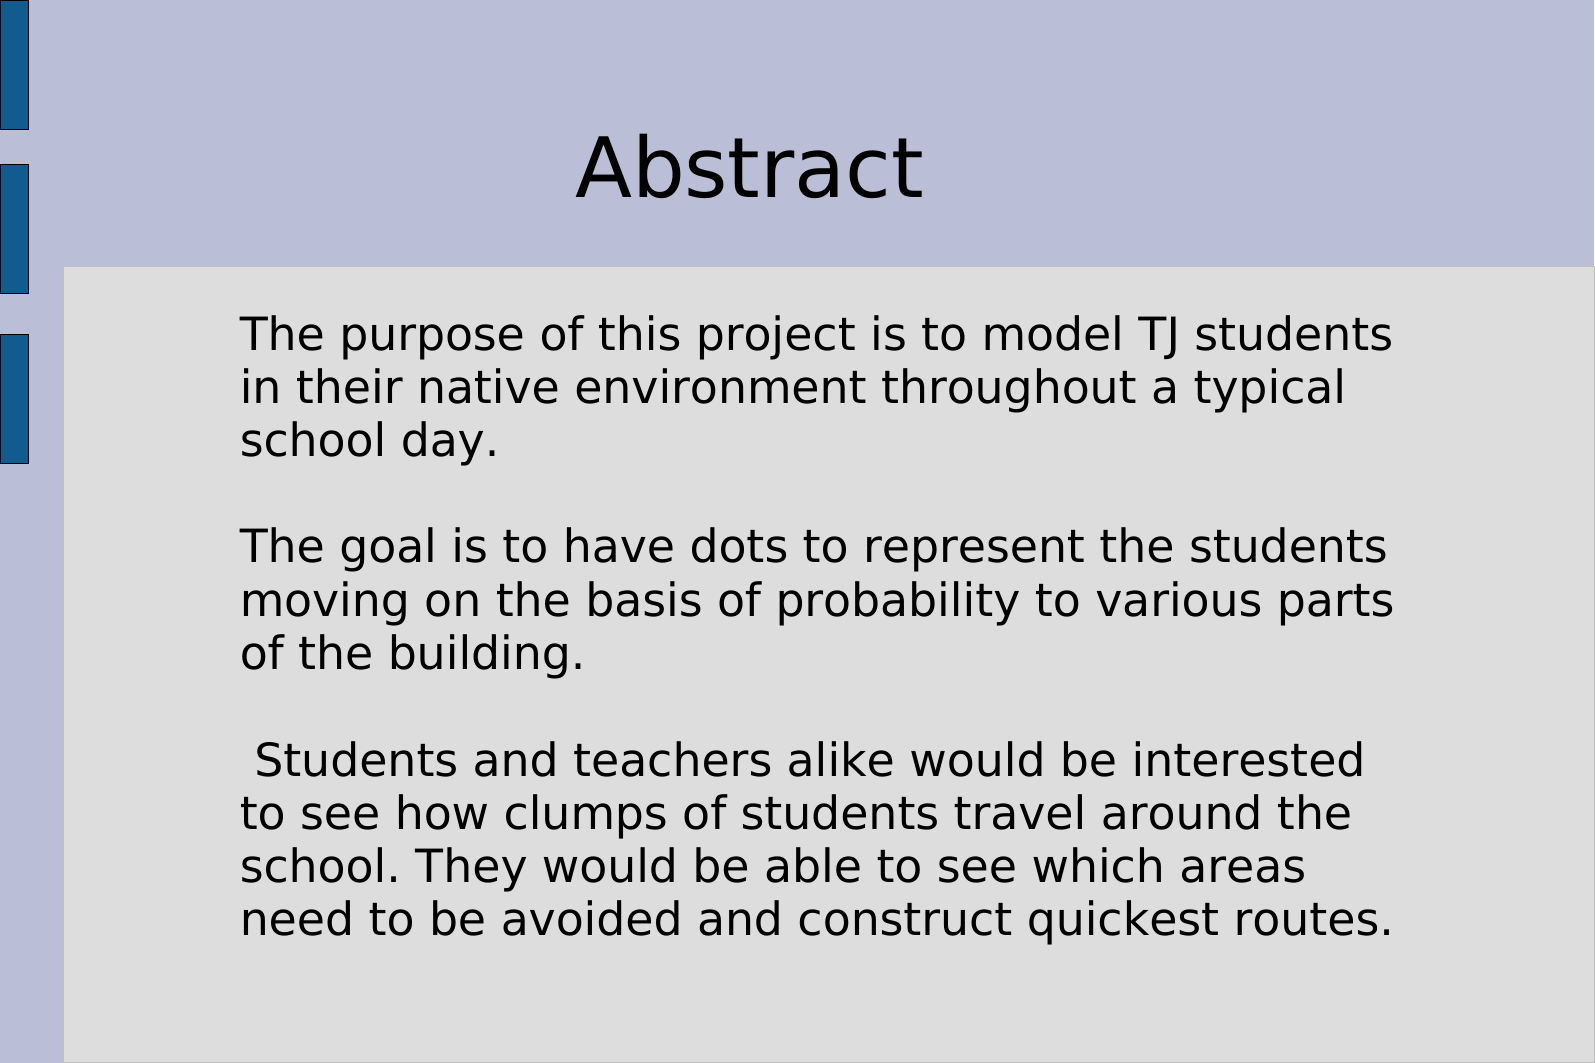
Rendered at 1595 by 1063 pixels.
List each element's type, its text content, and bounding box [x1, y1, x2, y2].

text_box Abstract [112, 112, 1388, 226]
text_box The purpose of this project is to model TJ students in their native environment throughout a typical school day. The goal is to have dots to represent the students moving on the basis of probability to various parts of the building. Students and teachers alike would be interested to see how clumps of students travel around the school. They would be able to see which areas need to be avoided and construct quickest routes. [225, 300, 1426, 976]
